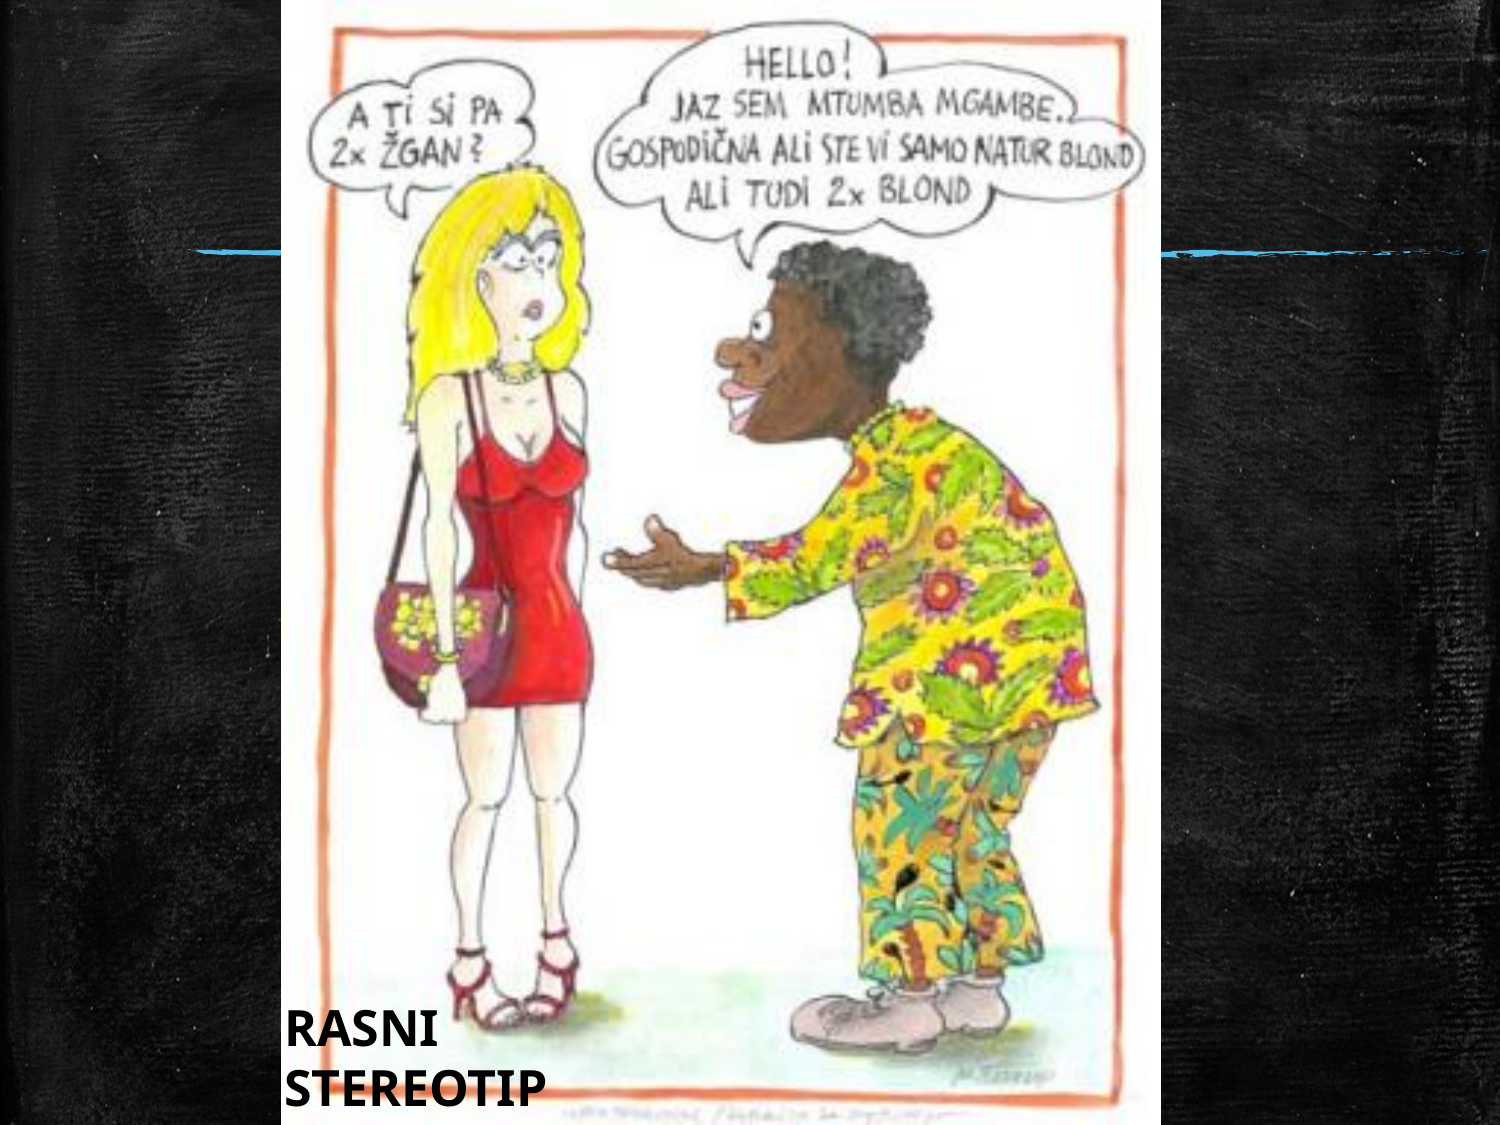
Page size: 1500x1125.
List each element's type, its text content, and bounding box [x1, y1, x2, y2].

picture [0, 0, 1500, 1125]
text_box RASNI STEREOTIP [269, 988, 586, 1124]
